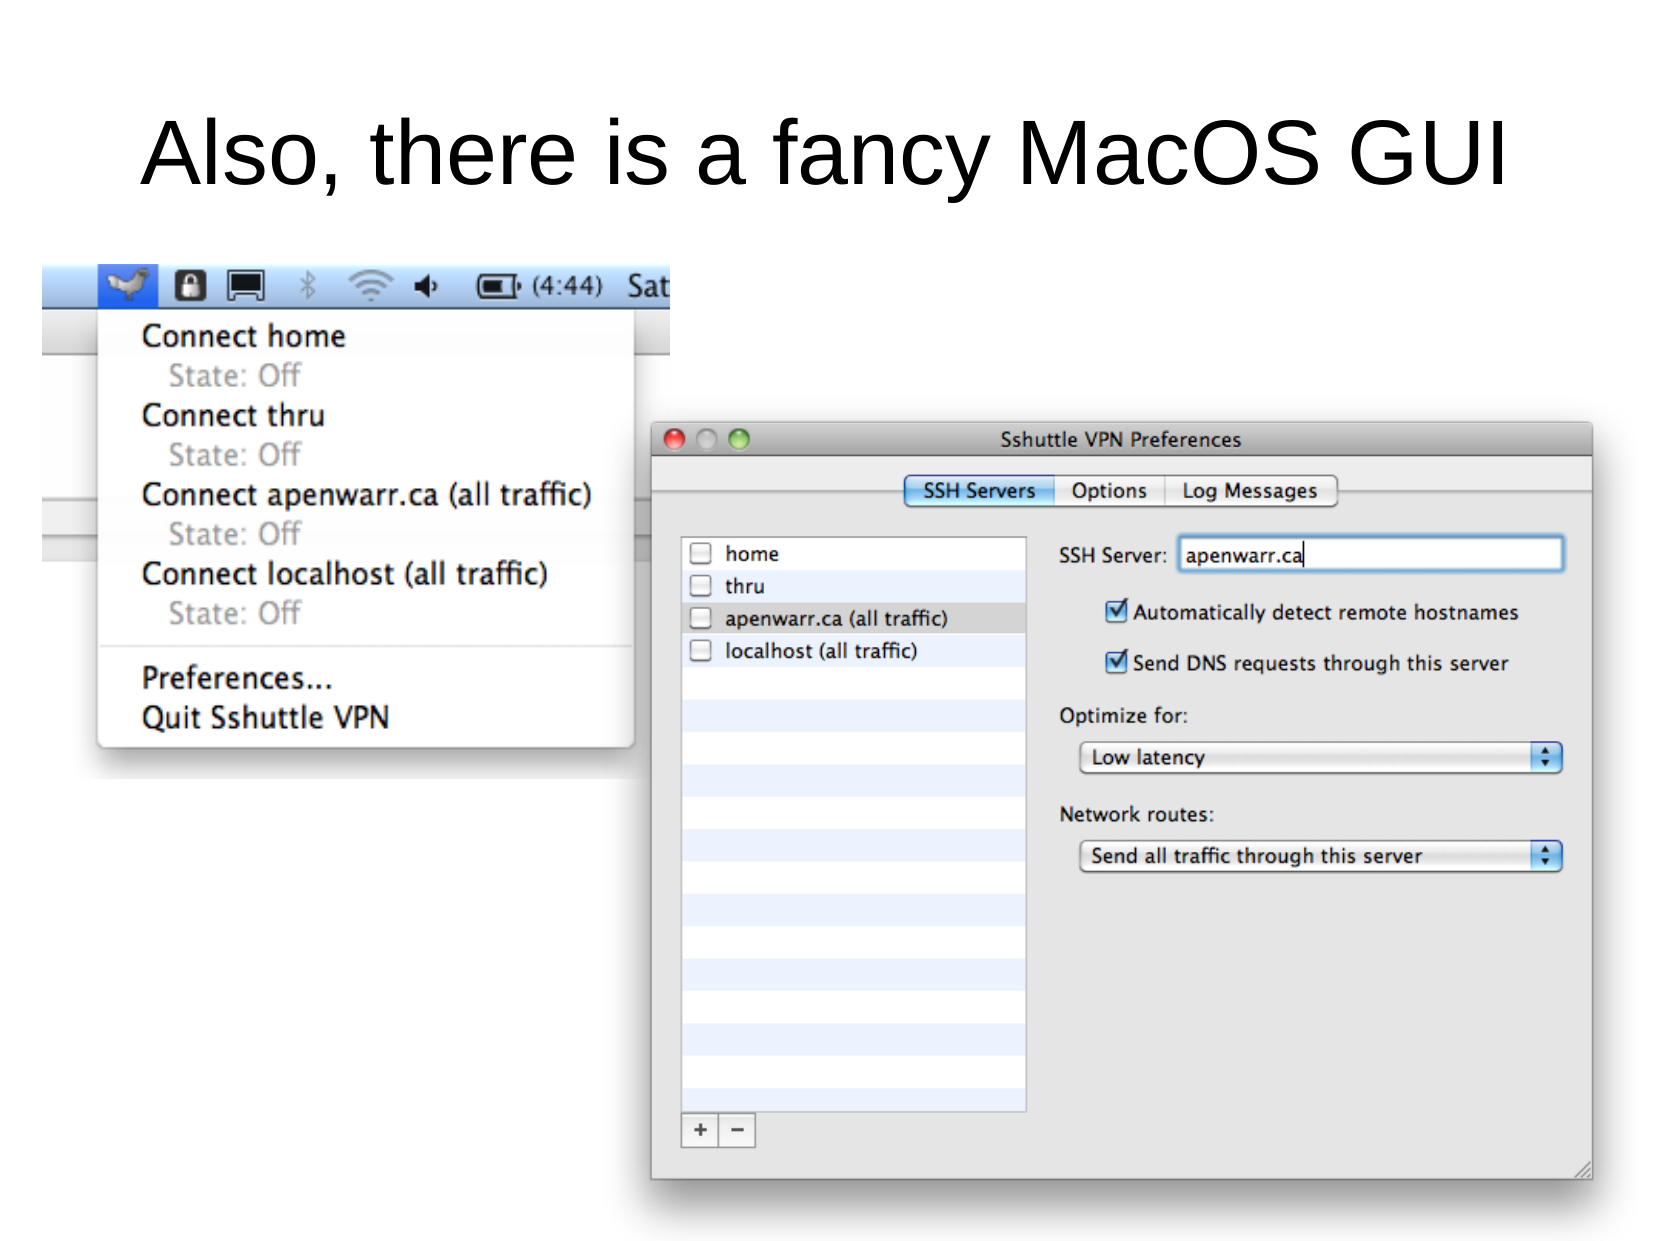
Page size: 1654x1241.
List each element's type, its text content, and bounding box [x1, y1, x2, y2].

picture [42, 264, 1654, 1241]
title Also, there is a fancy MacOS GUI [82, 49, 1571, 257]
